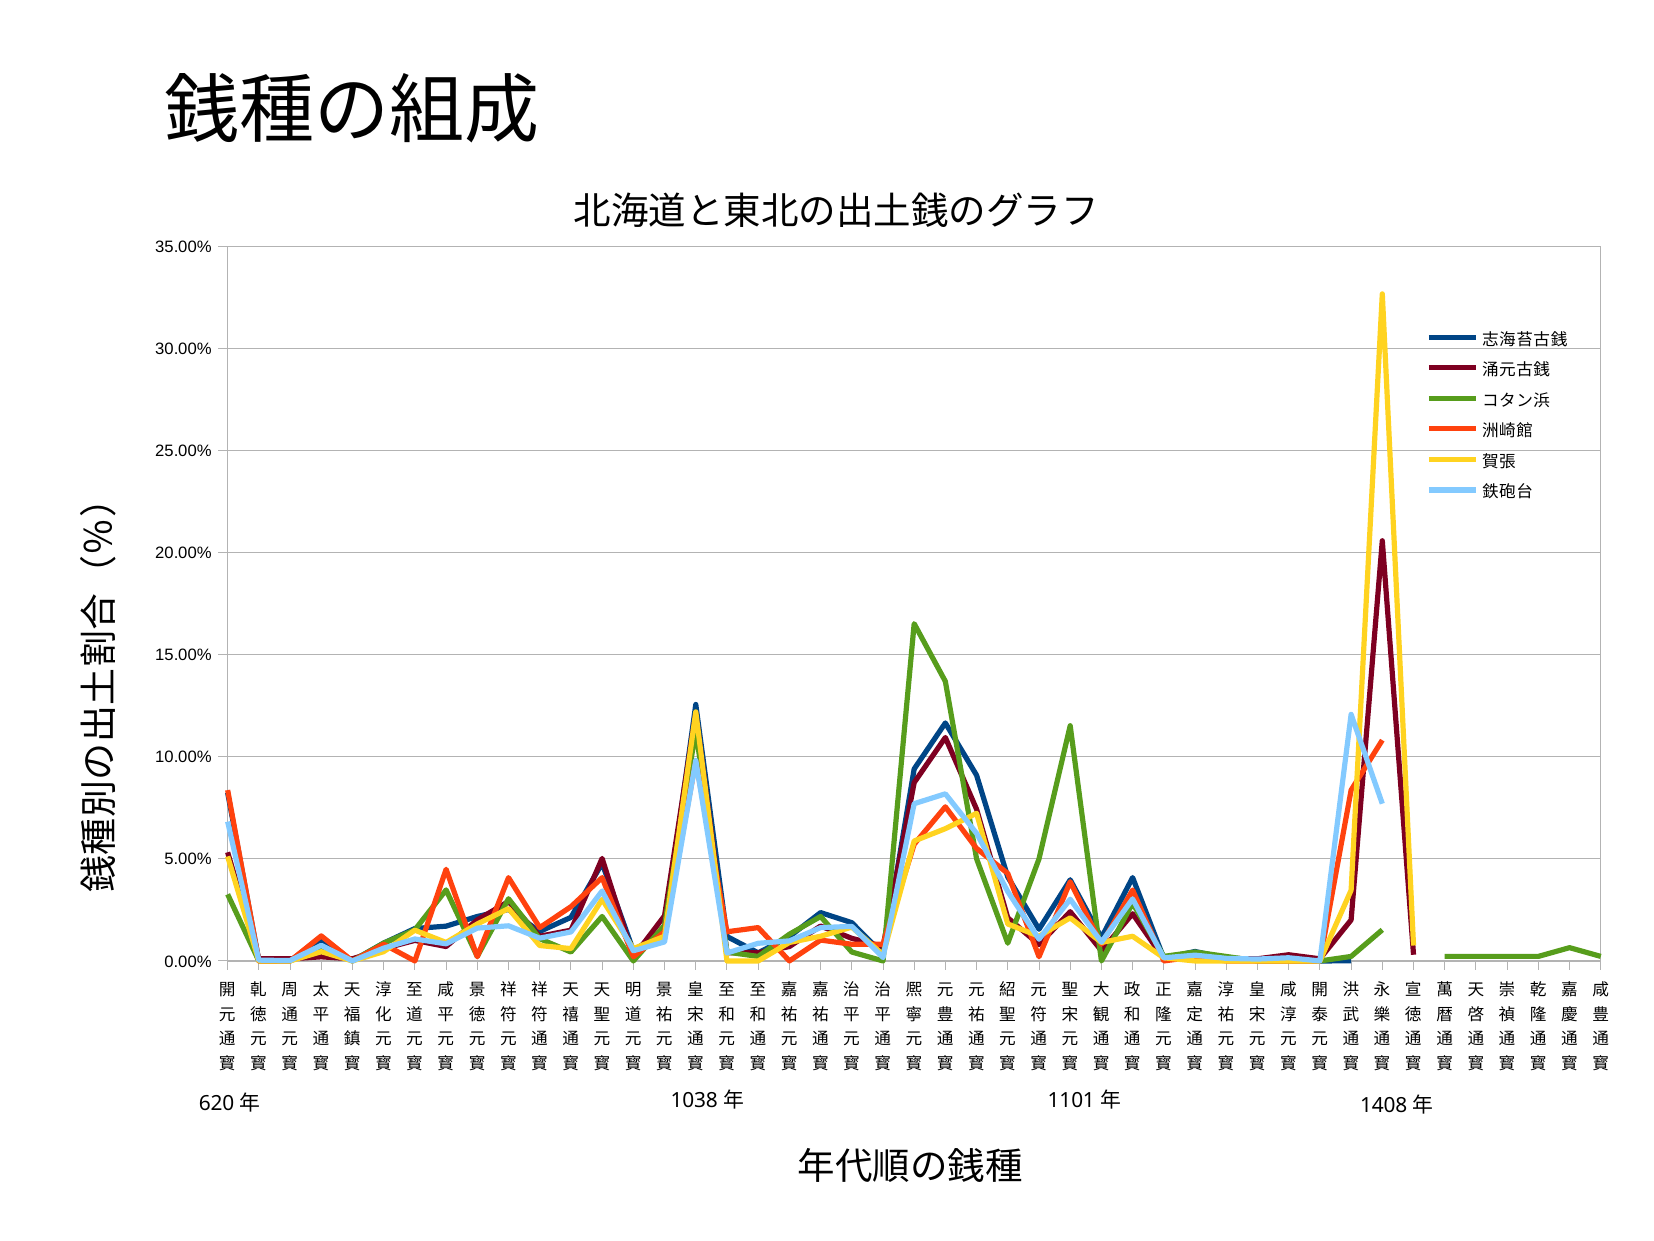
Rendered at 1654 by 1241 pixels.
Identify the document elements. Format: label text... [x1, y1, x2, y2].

text_box 620年 [184, 1078, 306, 1116]
text_box 北海道と東北の出土銭のグラフ [0, 173, 1654, 229]
text_box 1101年 [1032, 1076, 1228, 1114]
text_box 銭種の組成 [150, 42, 977, 138]
chart [0, 229, 1654, 1197]
text_box 1038年 [655, 1076, 806, 1114]
text_box 1408年 [1345, 1081, 1456, 1122]
